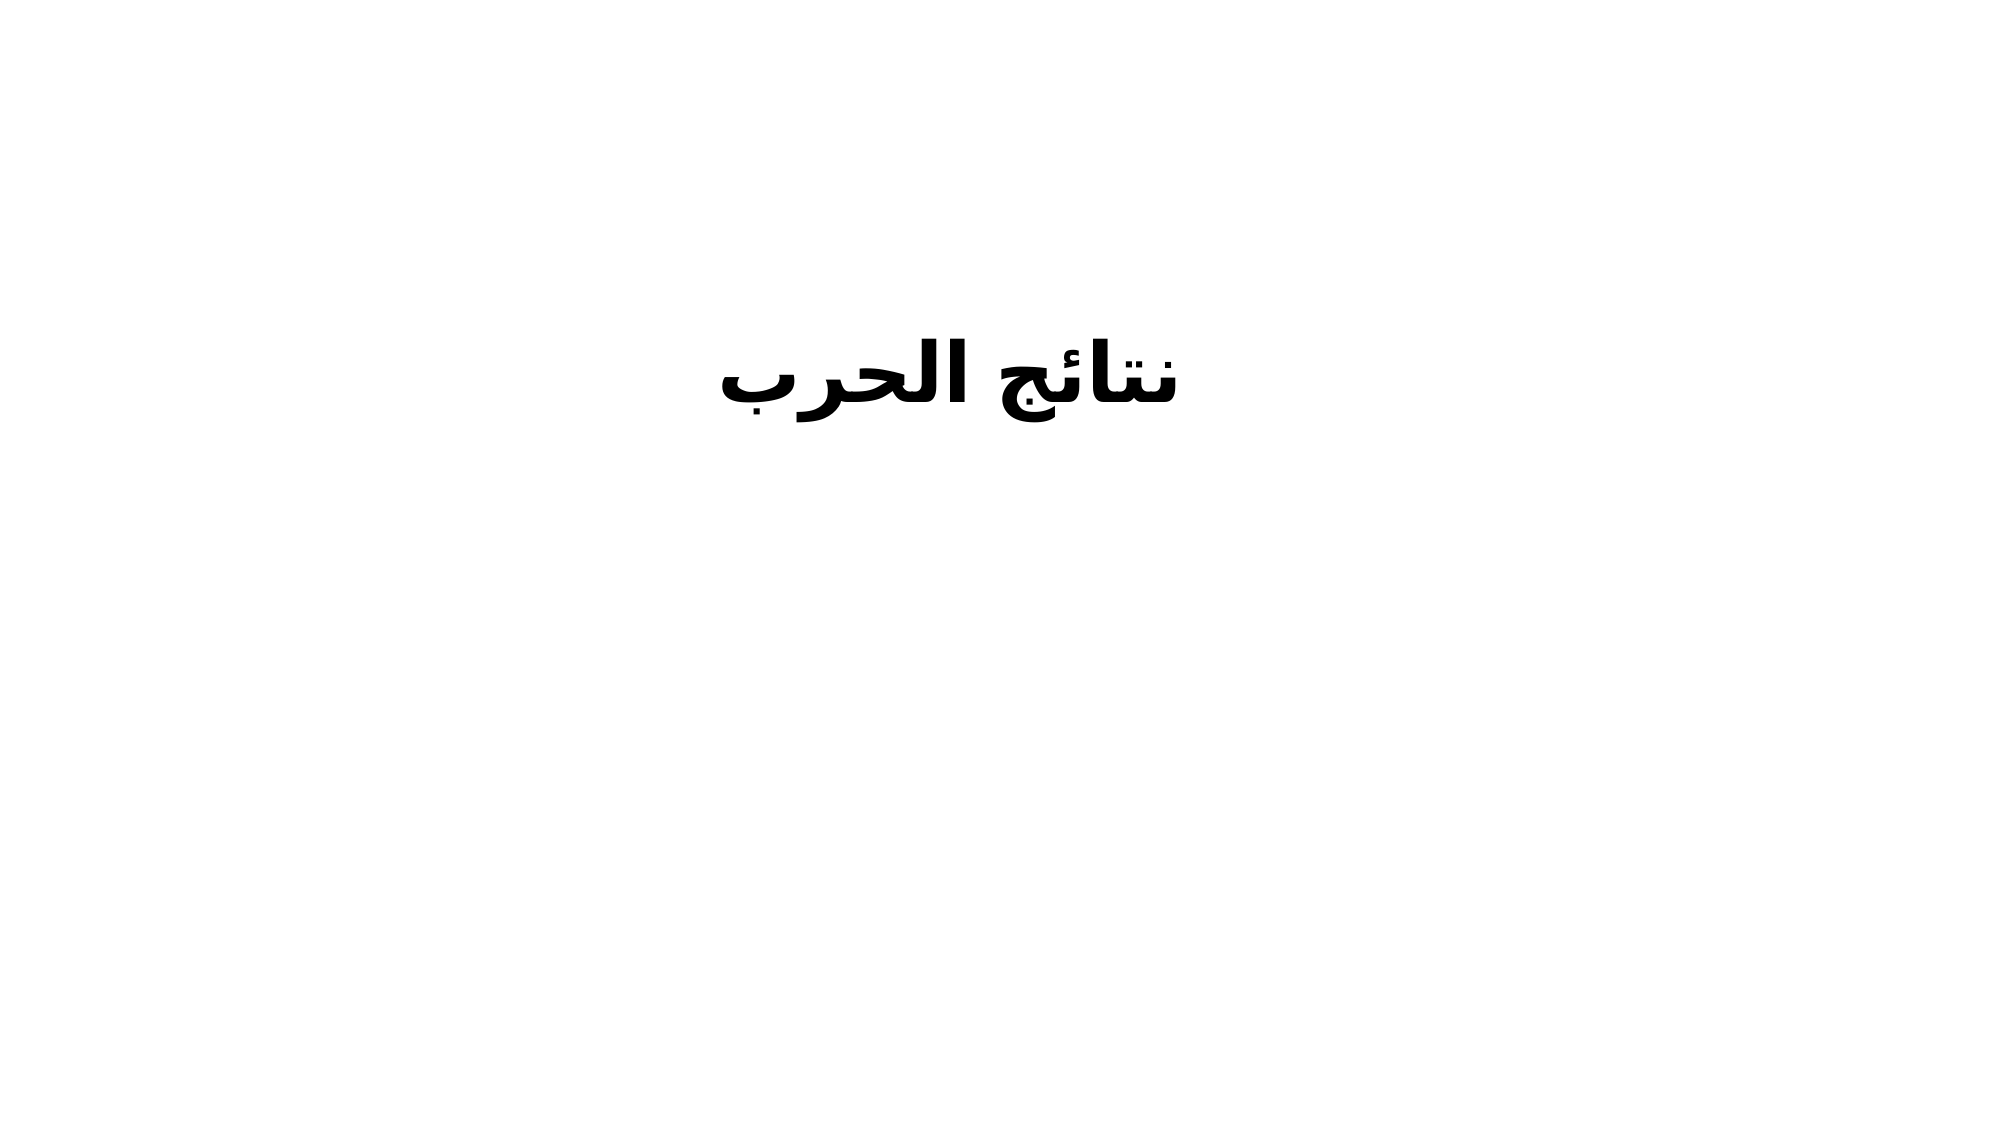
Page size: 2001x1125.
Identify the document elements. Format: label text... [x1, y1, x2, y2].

text_box نتائج الحرب [438, 211, 1439, 530]
